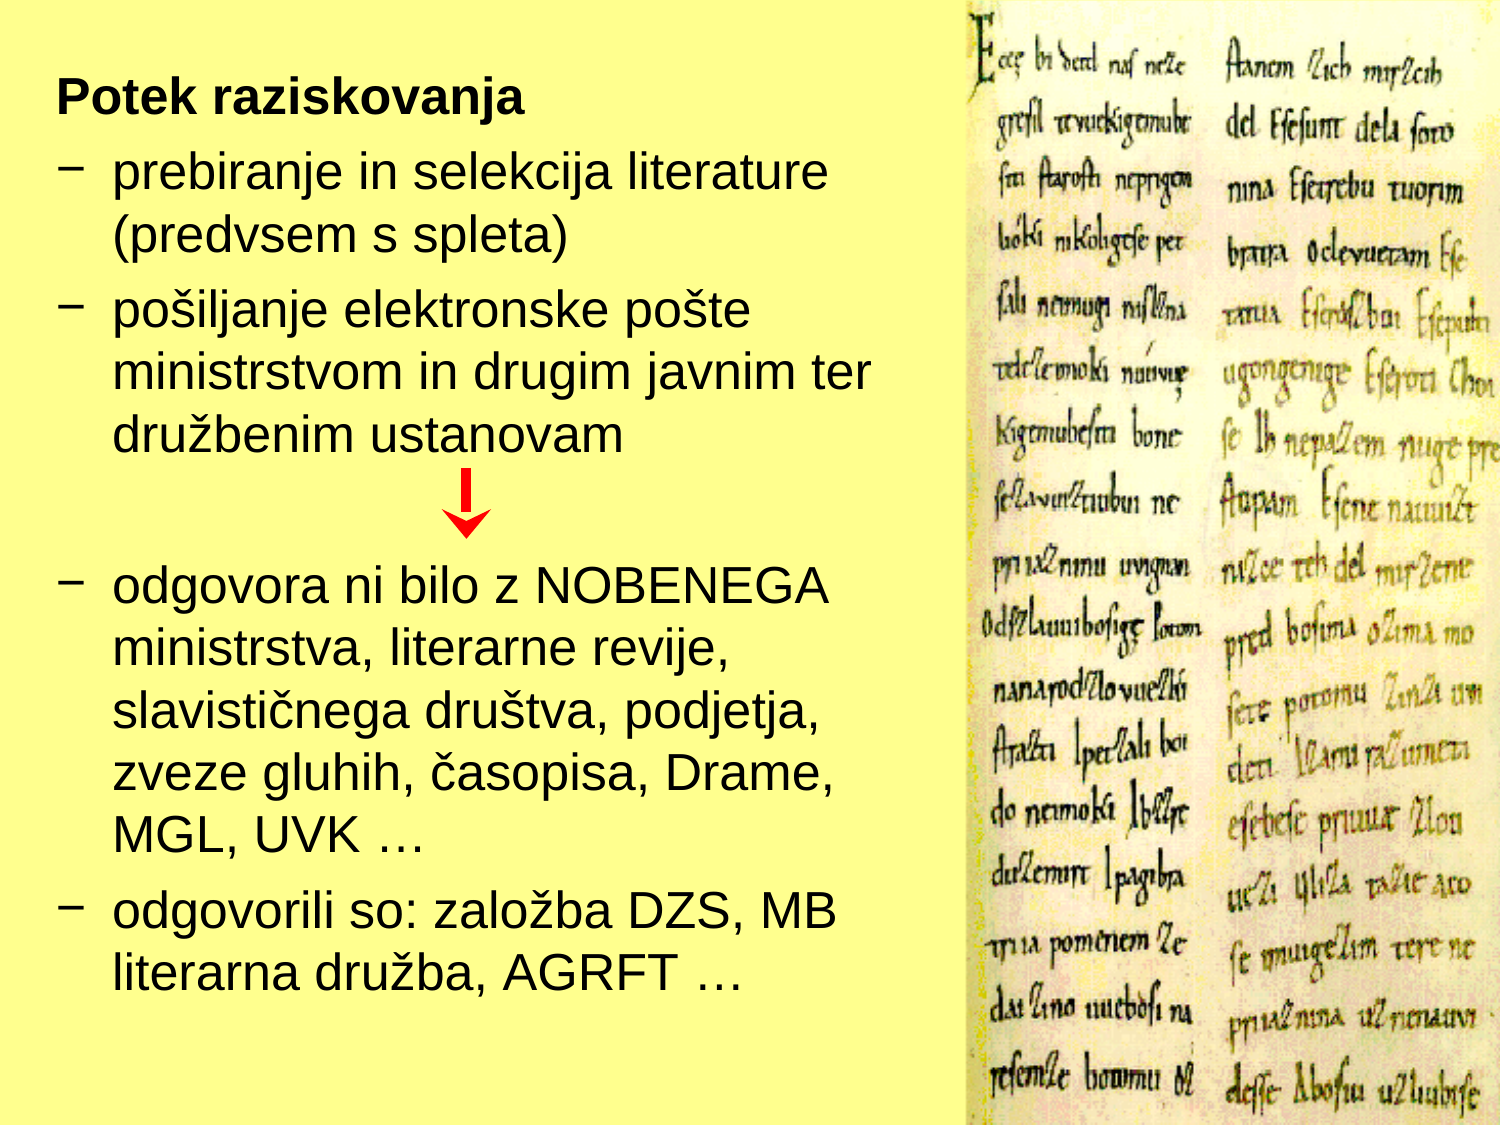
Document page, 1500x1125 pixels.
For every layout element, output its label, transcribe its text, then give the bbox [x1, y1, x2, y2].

picture [0, 0, 1500, 1125]
text_box Potek raziskovanja prebiranje in selekcija literature (predvsem s spleta) pošiljanje elektronske pošte ministrstvom in drugim javnim ter družbenim ustanovam odgovora ni bilo z NOBENEGA ministrstva, literarne revije, slavističnega društva, podjetja, zveze gluhih, časopisa, Drame, MGL, UVK … odgovorili so: založba DZS, MB literarna družba, AGRFT … [41, 54, 916, 1071]
